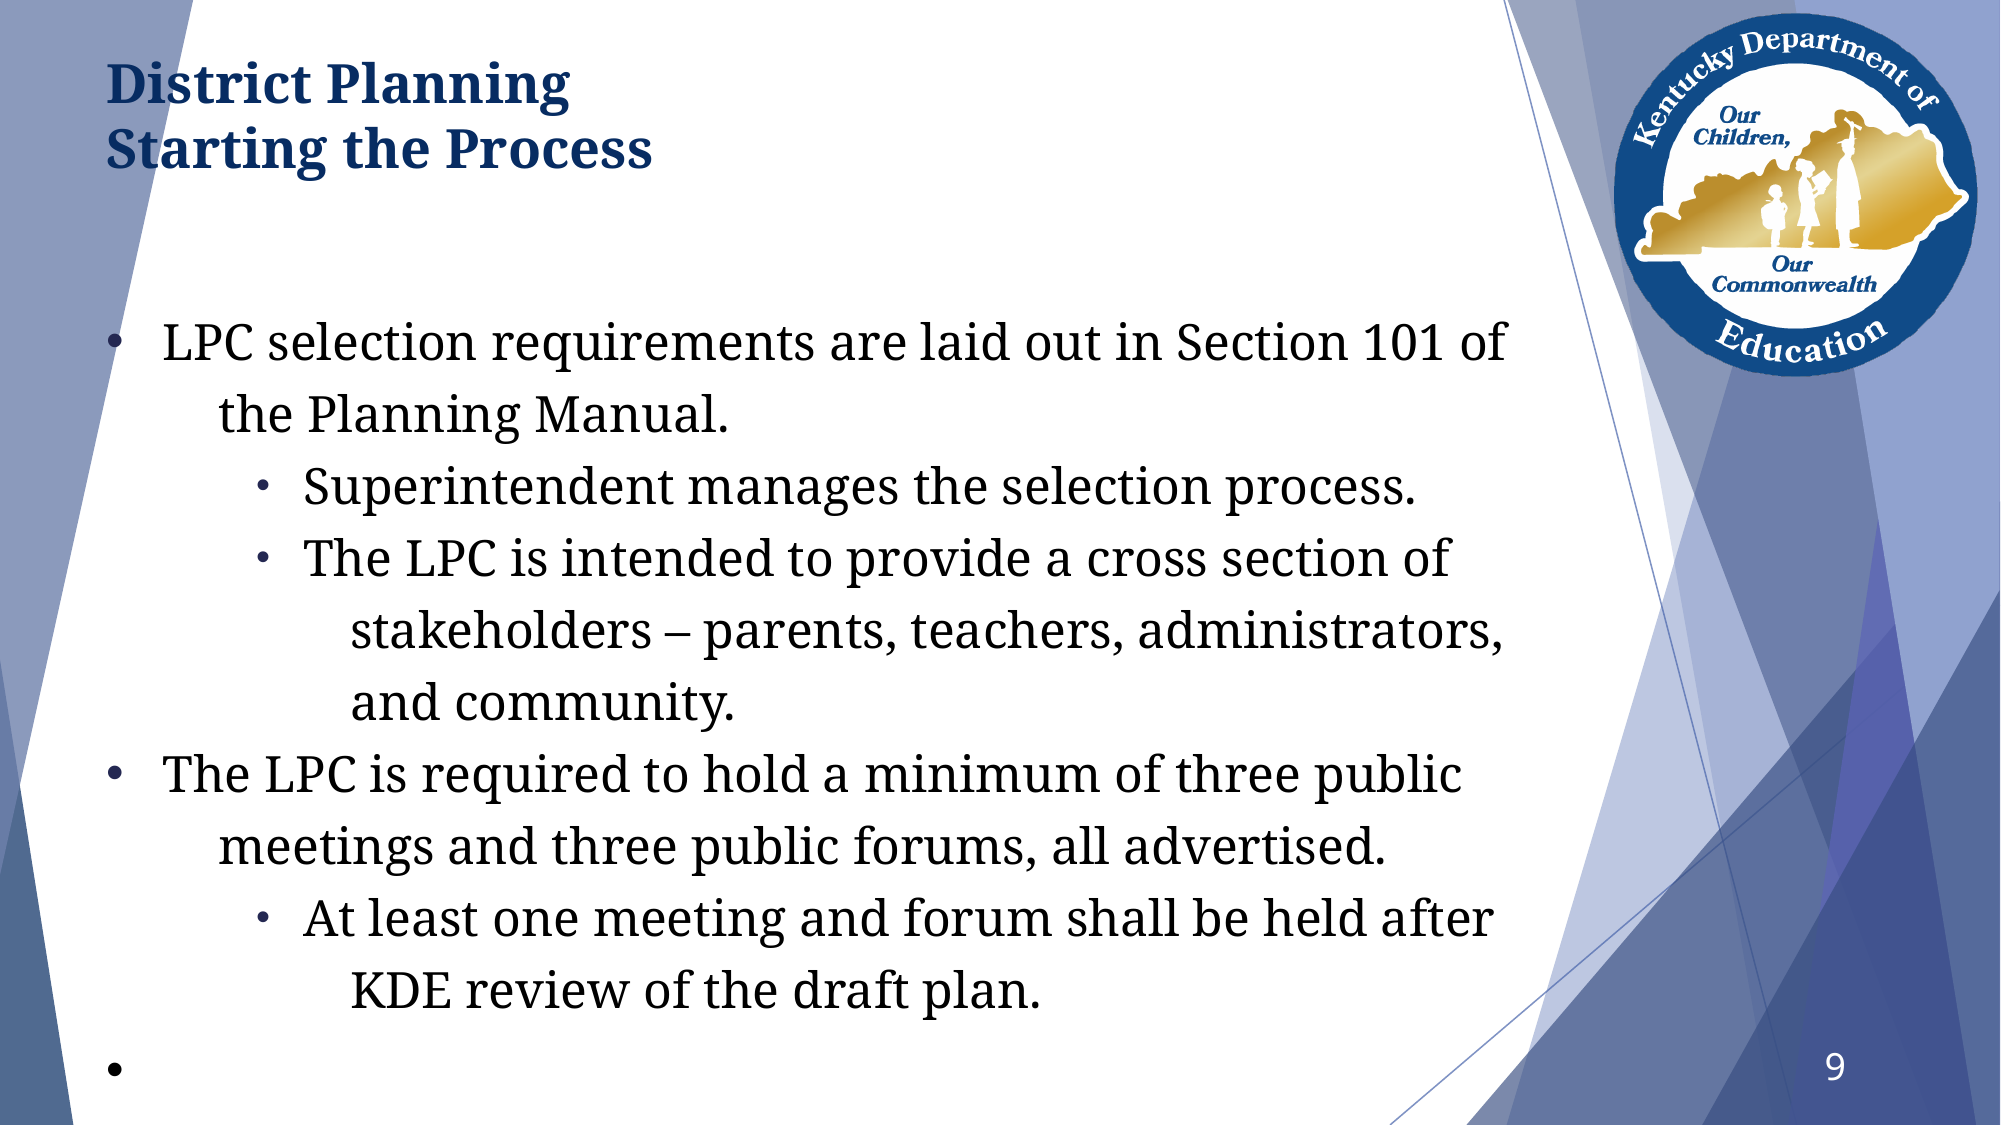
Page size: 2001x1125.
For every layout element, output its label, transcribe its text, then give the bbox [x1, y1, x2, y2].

text_box [1809, 1035, 1922, 1096]
list LPC selection requirements are laid out in Section 101 of the Planning Manual. Superintendent manages the selection process. The LPC is intended to provide a cross section of stakeholders – parents, teachers, administrators, and community. The LPC is required to hold a minimum of three public meetings and three public forums, all advertised. At least one meeting and forum shall be held after KDE review of the draft plan. [125, 262, 1607, 1125]
title District Planning Starting the Process [190, 0, 1511, 213]
